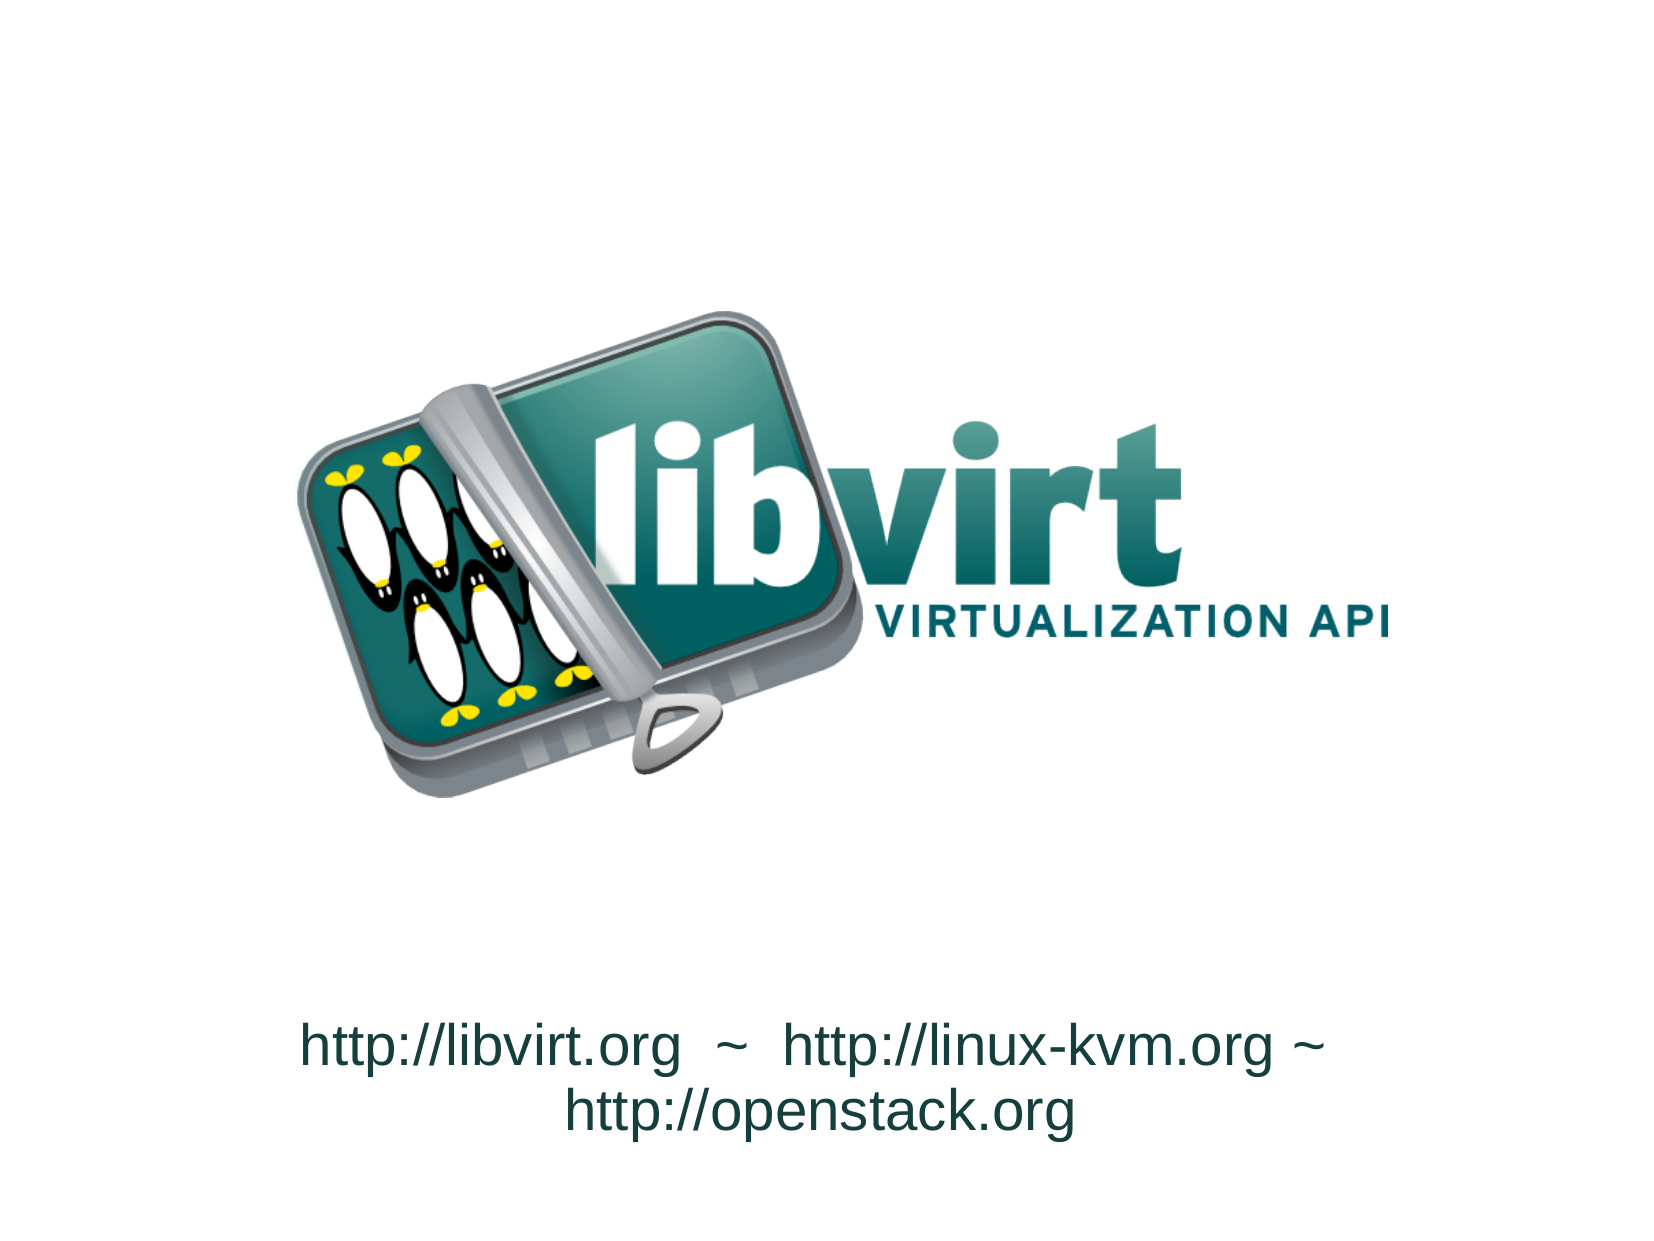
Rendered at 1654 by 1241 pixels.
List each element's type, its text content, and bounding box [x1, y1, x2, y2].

title http://libvirt.org ~ http://linux-kvm.org ~ http://openstack.org [76, 974, 1565, 1182]
picture [292, 311, 1388, 798]
